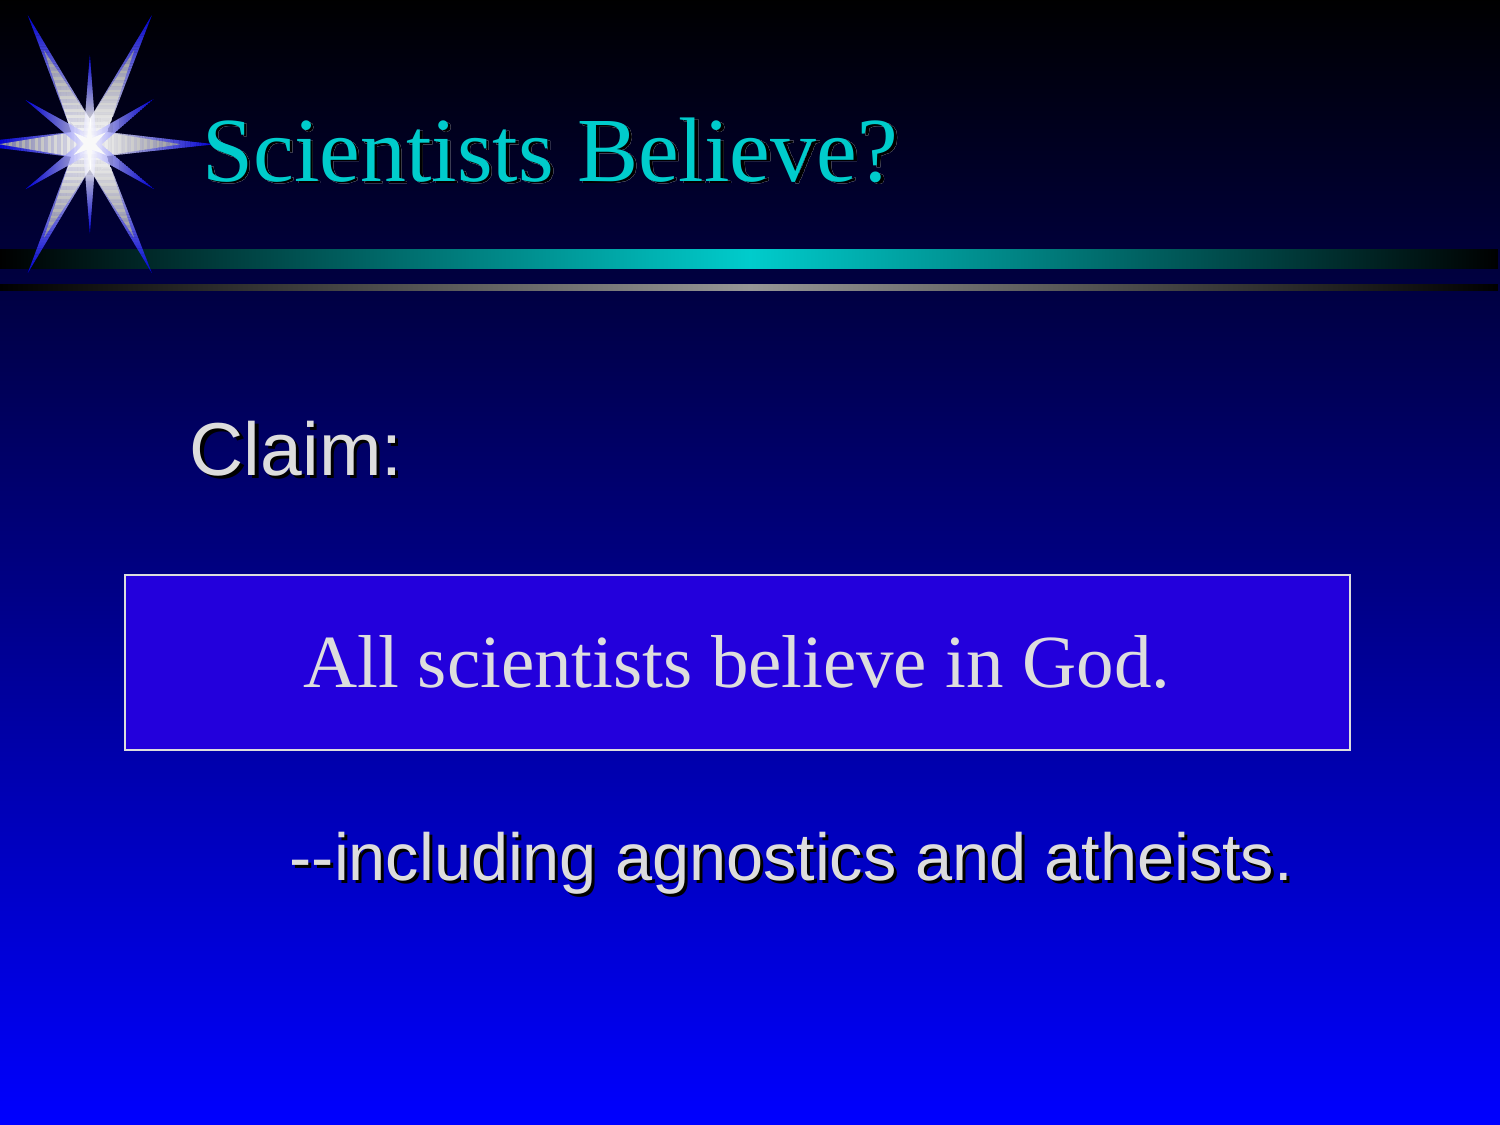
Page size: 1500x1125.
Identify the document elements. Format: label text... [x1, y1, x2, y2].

text_box All scientists believe in God. [124, 574, 1350, 750]
text_box --including agnostics and atheists. [275, 812, 1401, 903]
title Scientists Believe? [187, 56, 1463, 244]
text_box Claim: [174, 399, 626, 500]
